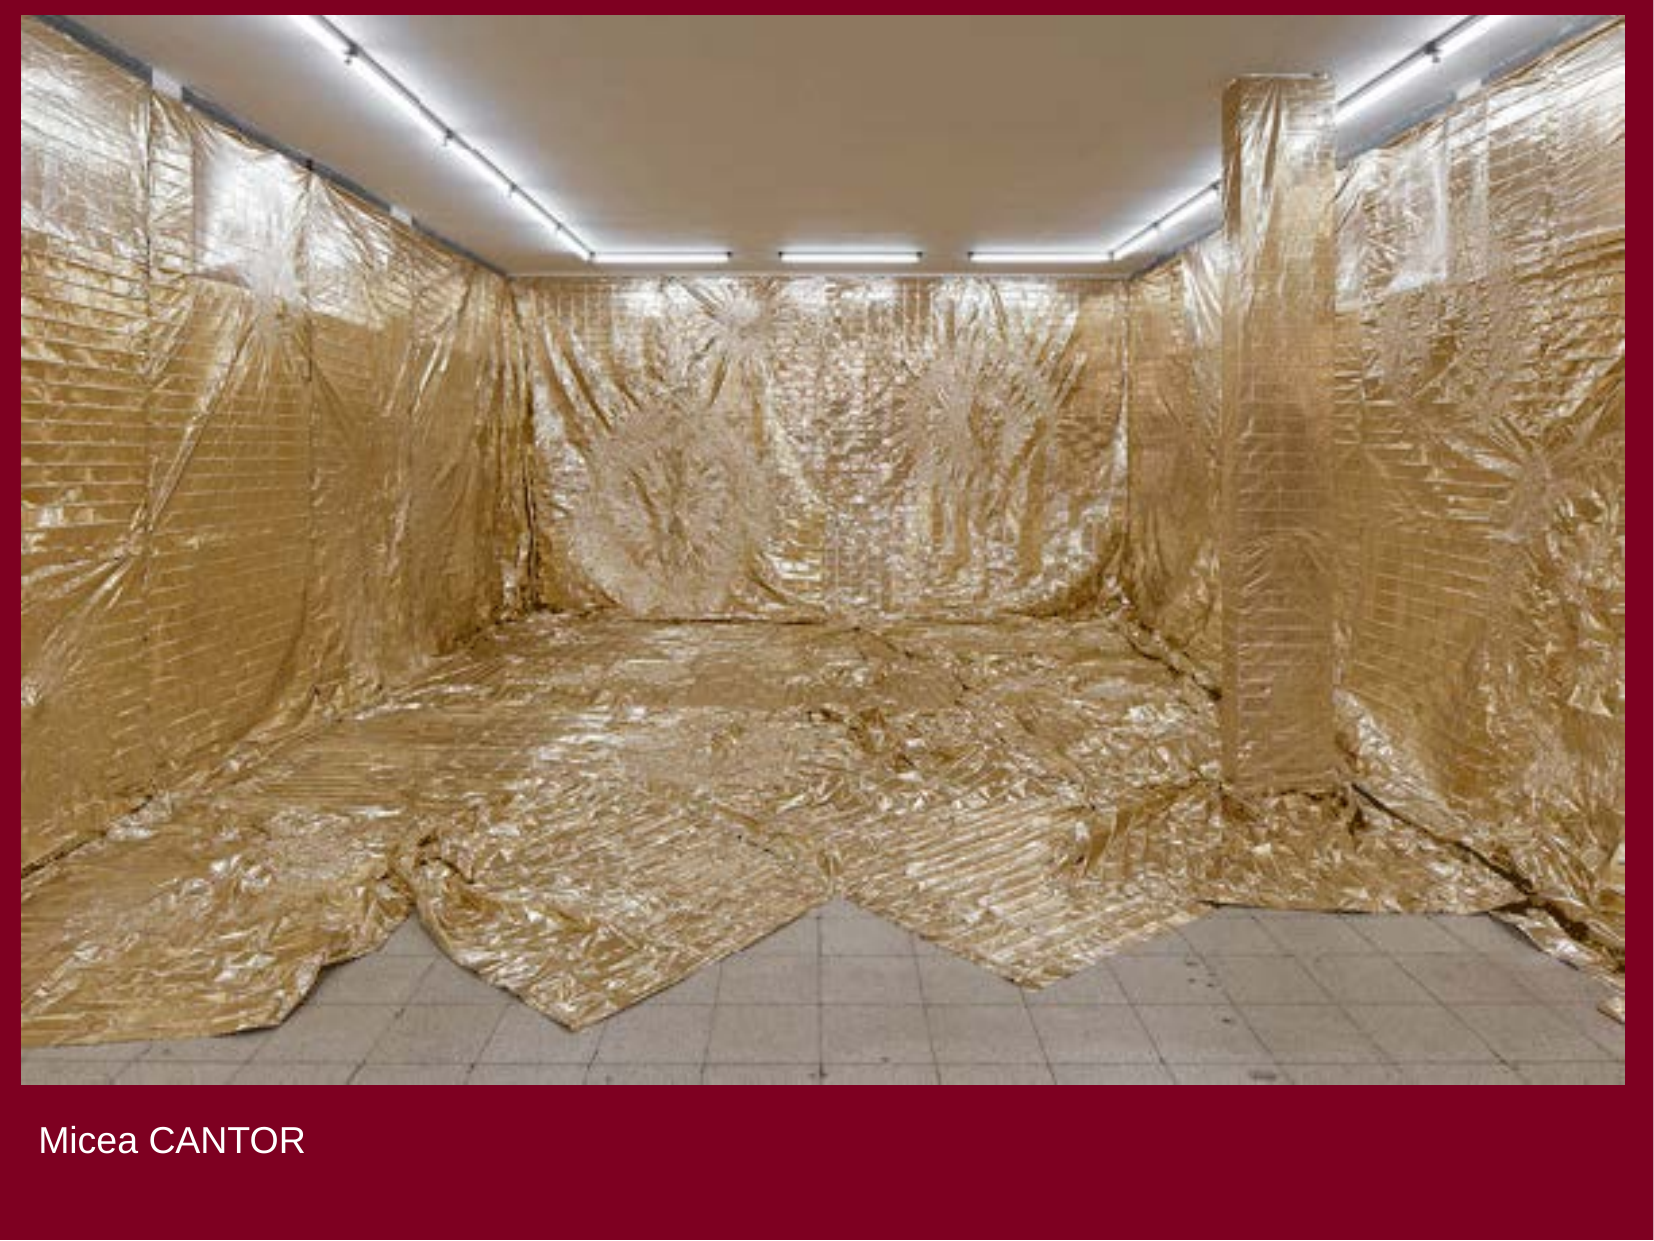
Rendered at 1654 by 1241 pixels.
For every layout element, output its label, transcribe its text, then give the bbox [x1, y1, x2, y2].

text_box Micea CANTOR [23, 1112, 322, 1217]
picture [21, 15, 1625, 1085]
